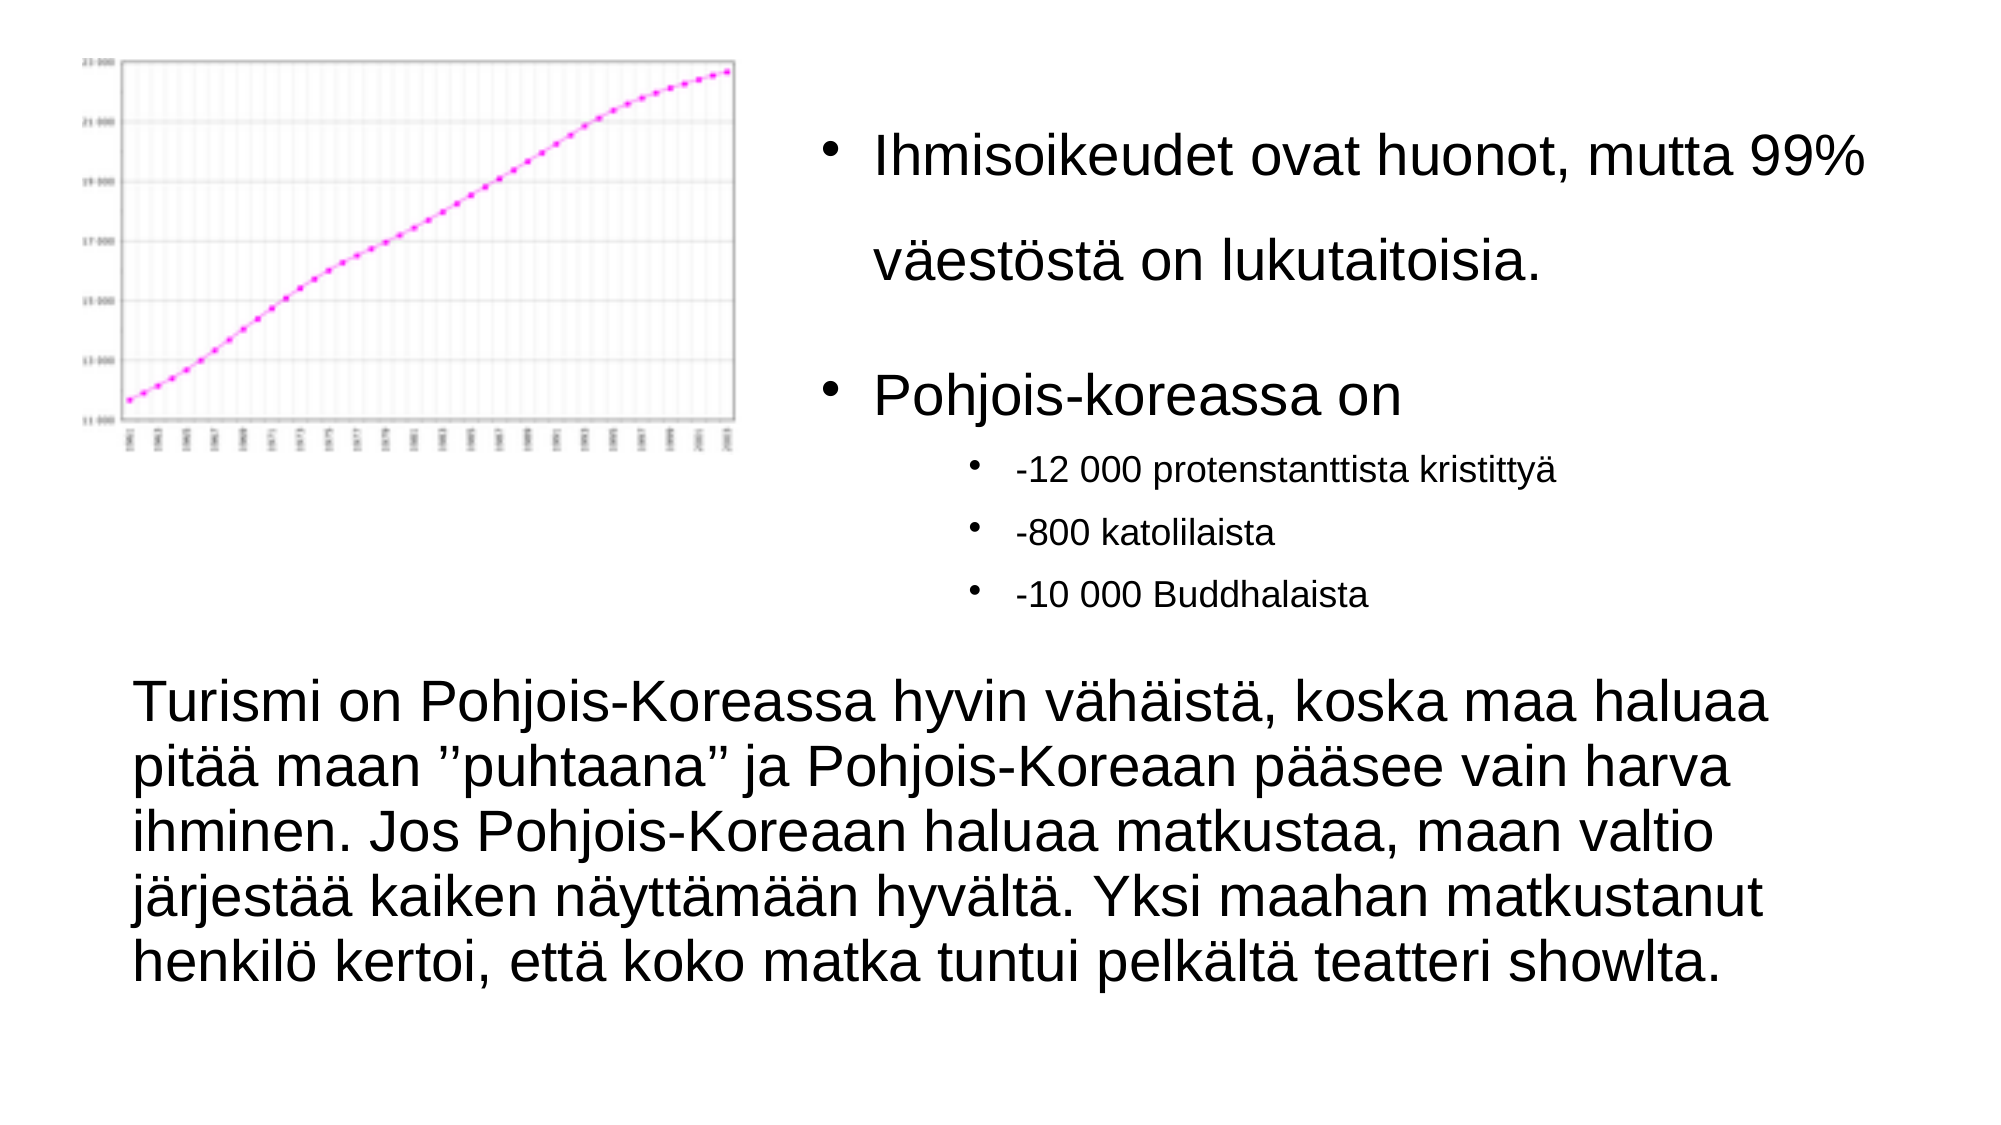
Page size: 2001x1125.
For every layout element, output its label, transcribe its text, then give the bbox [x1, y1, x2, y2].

picture [82, 58, 756, 455]
text_box Ihmisoikeudet ovat huonot, mutta 99% väestöstä on lukutaitoisia. Pohjois-koreassa on -12 000 protenstanttista kristittyä -800 katolilaista -10 000 Buddhalaista [803, 82, 1937, 1063]
text_box Turismi on Pohjois-Koreassa hyvin vähäistä, koska maa haluaa pitää maan ’’puhtaana’’ ja Pohjois-Koreaan pääsee vain harva ihminen. Jos Pohjois-Koreaan haluaa matkustaa, maan valtio järjestää kaiken näyttämään hyvältä. Yksi maahan matkustanut henkilö kertoi, että koko matka tuntui pelkältä teatteri showlta. [118, 661, 1914, 1003]
